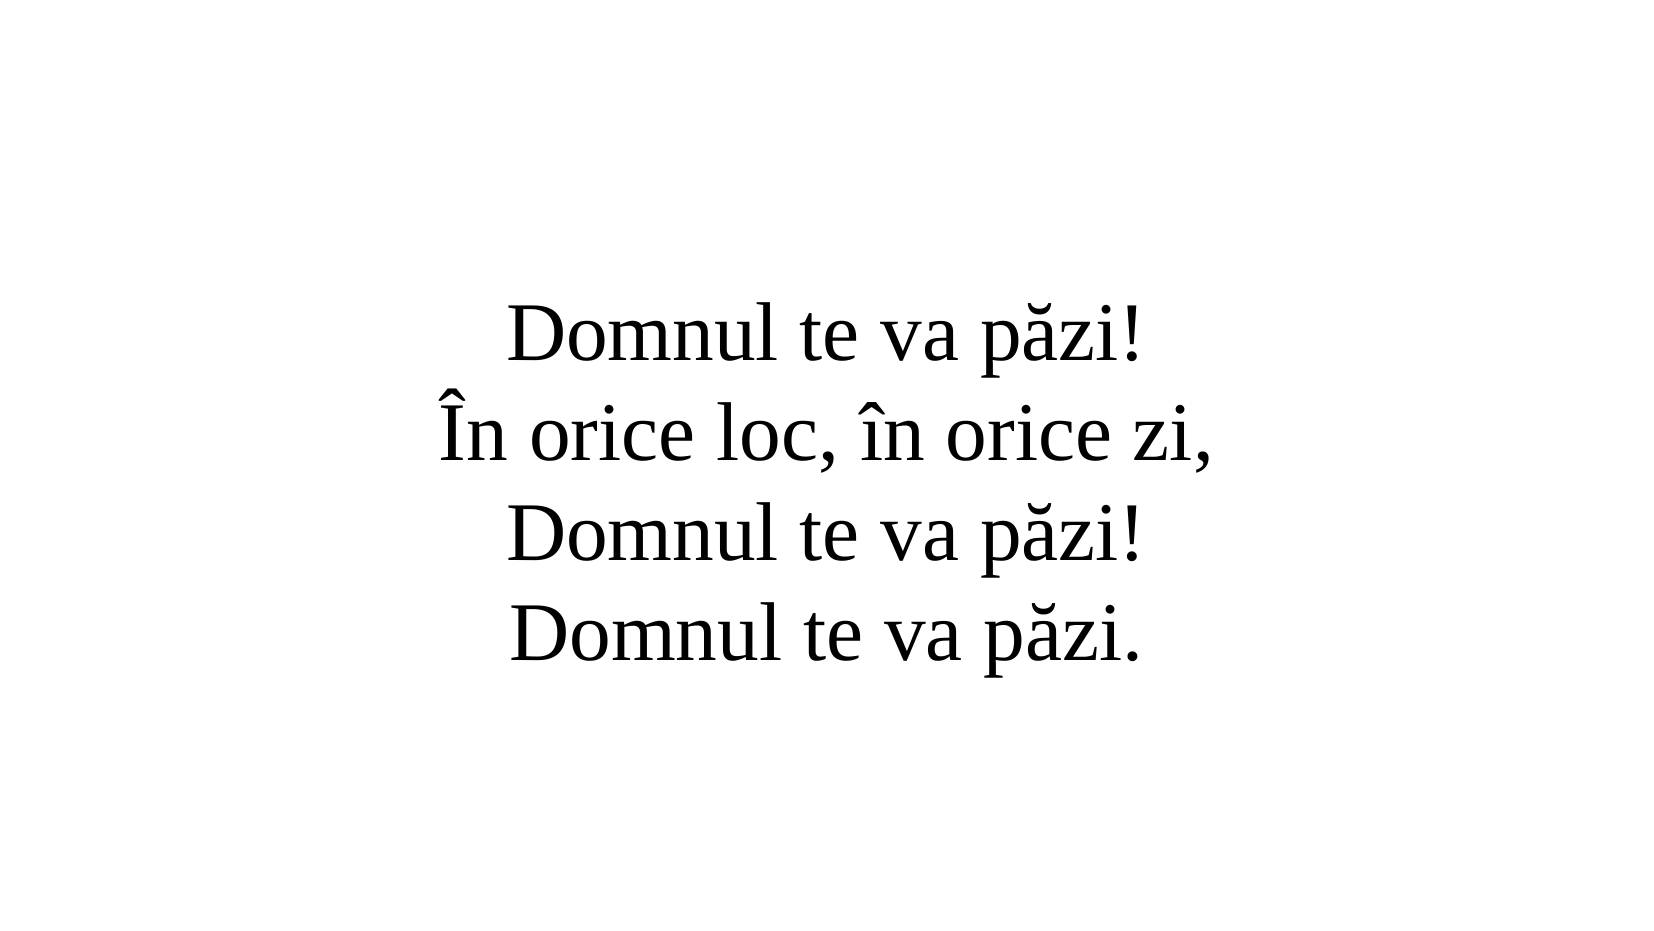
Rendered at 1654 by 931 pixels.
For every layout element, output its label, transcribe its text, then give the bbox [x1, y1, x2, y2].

subtitle Domnul te va păzi! În orice loc, în orice zi, Domnul te va păzi! Domnul te va păzi. [0, 269, 1654, 622]
